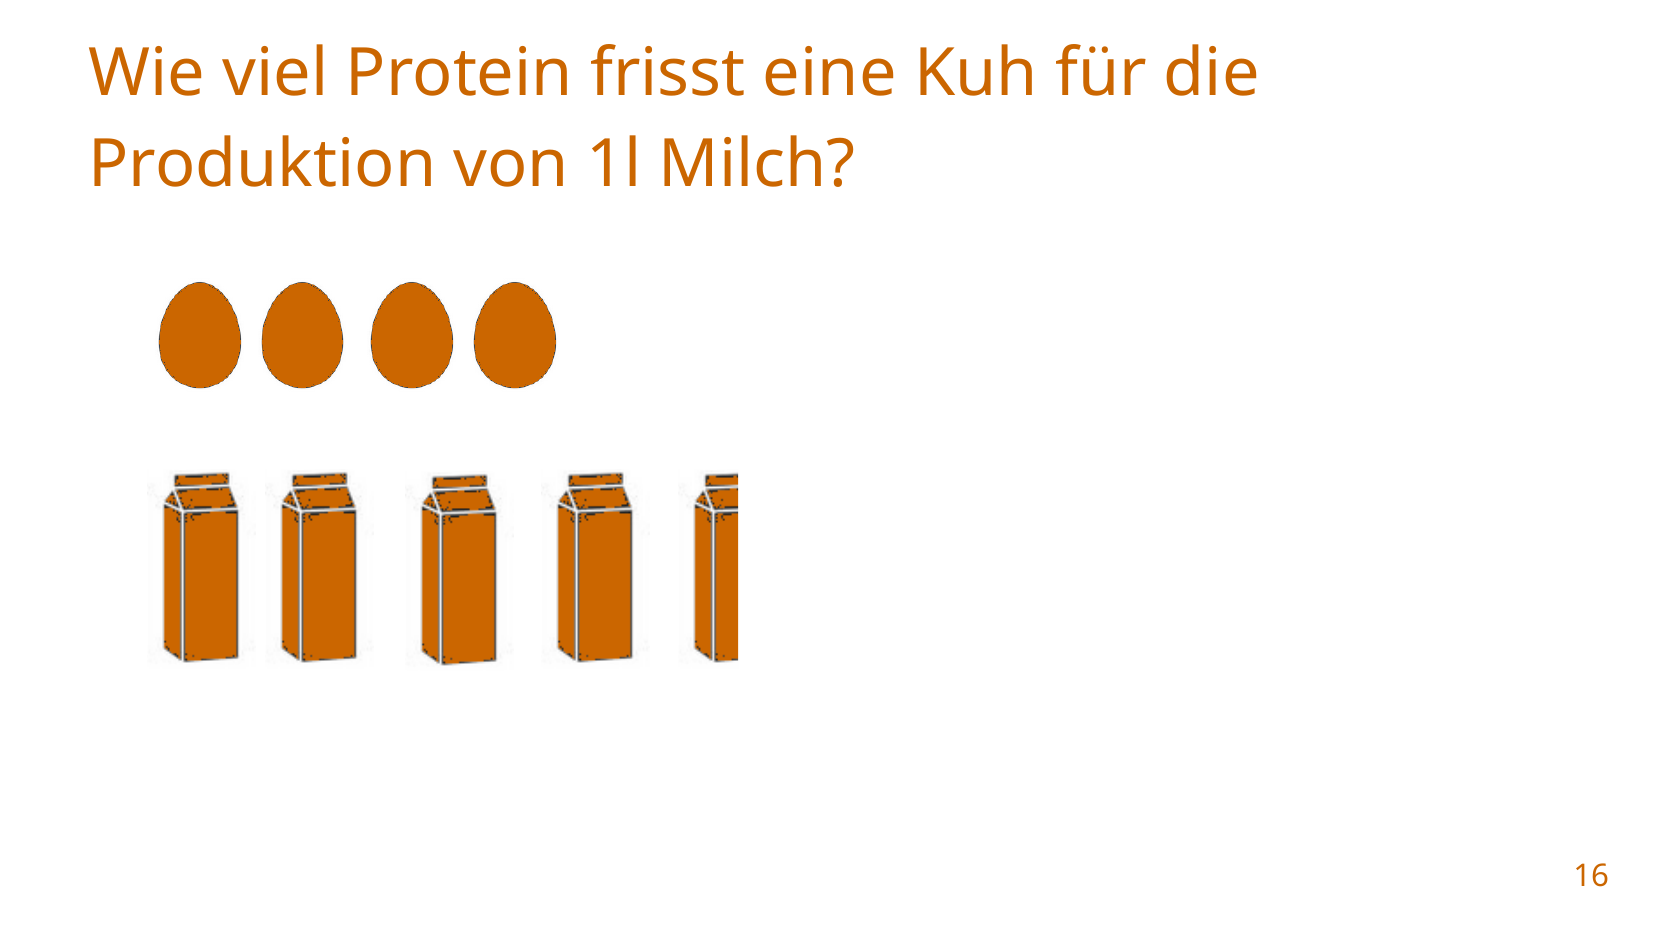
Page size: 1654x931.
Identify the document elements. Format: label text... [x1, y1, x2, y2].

picture [147, 278, 353, 395]
picture [541, 469, 650, 677]
picture [265, 469, 374, 677]
picture [359, 278, 566, 395]
picture [147, 469, 256, 677]
title Wie viel Protein frisst eine Kuh für die Produktion von 1l Milch? [88, 37, 1489, 193]
picture [678, 469, 739, 677]
picture [405, 471, 514, 680]
